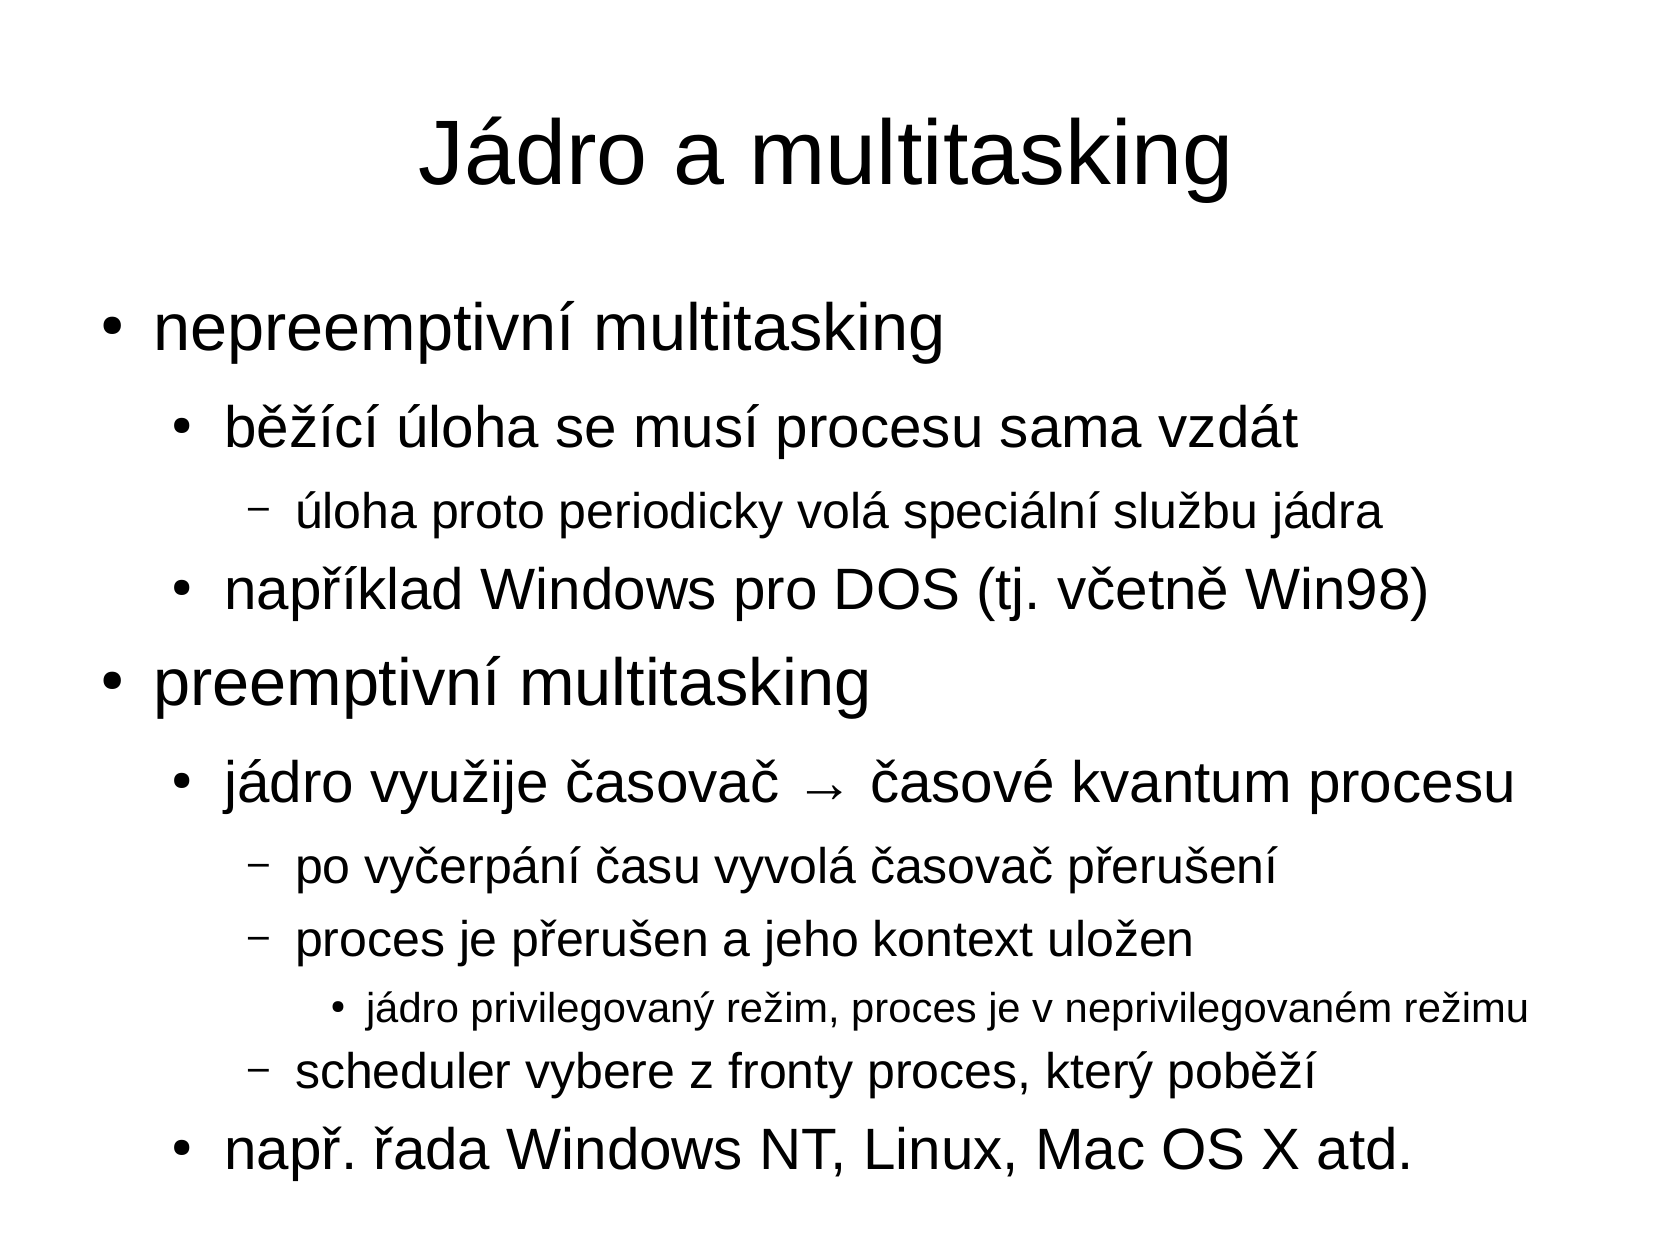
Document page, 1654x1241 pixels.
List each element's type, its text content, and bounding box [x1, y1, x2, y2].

title Jádro a multitasking [82, 56, 1571, 250]
list nepreemptivní multitasking běžící úloha se musí procesu sama vzdát úloha proto periodicky volá speciální službu jádra například Windows pro DOS (tj. včetně Win98) preemptivní multitasking jádro využije časovač → časové kvantum procesu po vyčerpání času vyvolá časovač přerušení proces je přerušen a jeho kontext uložen jádro privilegovaný režim, proces je v neprivilegovaném režimu scheduler vybere z fronty proces, který poběží např. řada Windows NT, Linux, Mac OS X atd. [82, 290, 1571, 1182]
